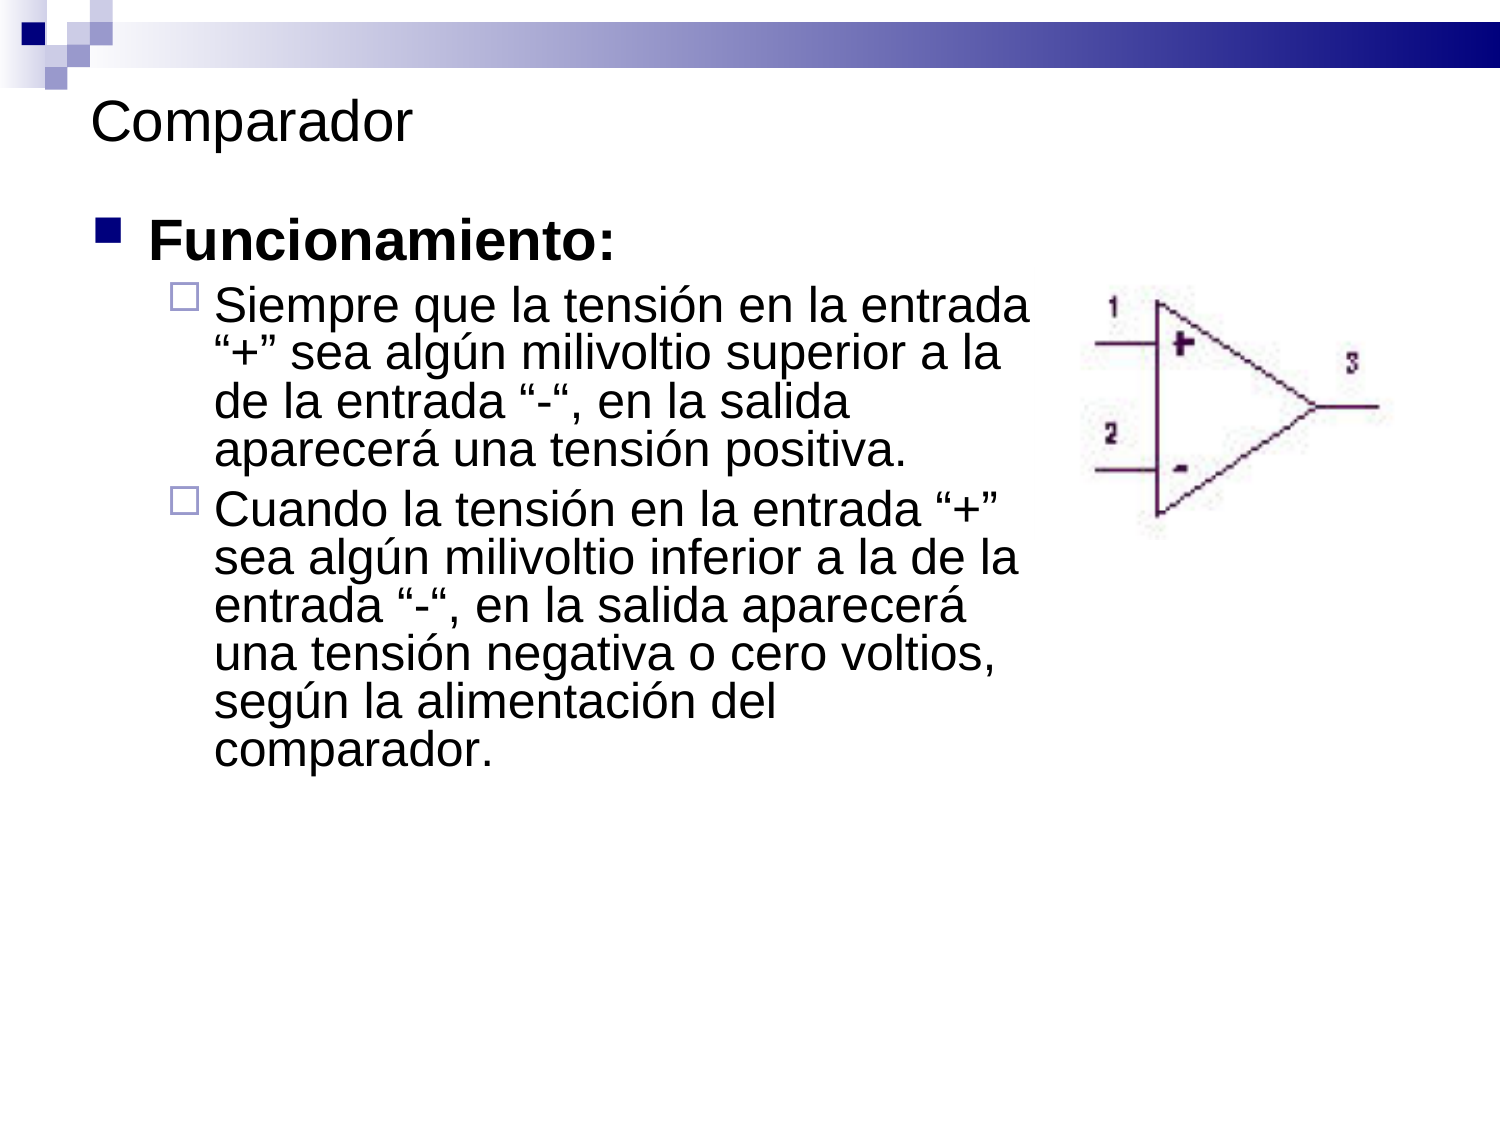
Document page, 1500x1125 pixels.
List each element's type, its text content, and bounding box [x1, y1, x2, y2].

picture [1033, 267, 1424, 540]
list Funcionamiento: Siempre que la tensión en la entrada “+” sea algún milivoltio superior a la de la entrada “-“, en la salida aparecerá una tensión positiva. Cuando la tensión en la entrada “+” sea algún milivoltio inferior a la de la entrada “-“, en la salida aparecerá una tensión negativa o cero voltios, según la alimentación del comparador. [76, 207, 1058, 835]
title Comparador [75, 74, 1426, 161]
